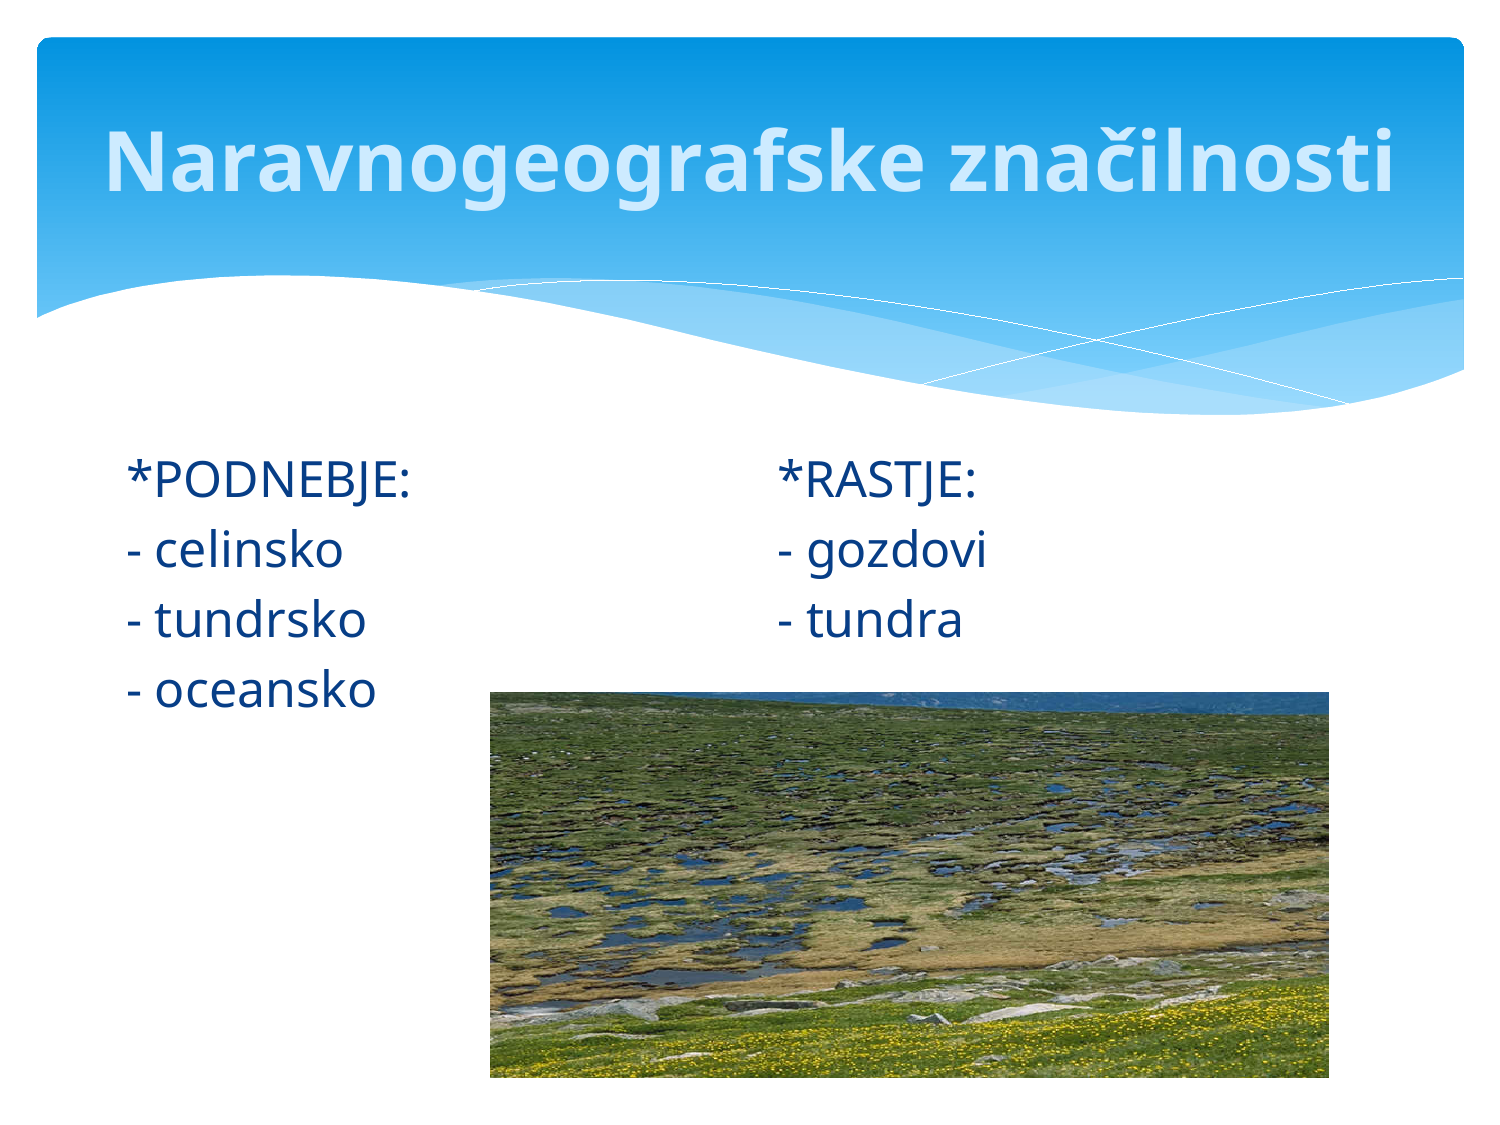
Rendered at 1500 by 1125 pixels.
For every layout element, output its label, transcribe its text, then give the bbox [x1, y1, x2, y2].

list *RASTJE: - gozdovi - tundra [761, 439, 1390, 1005]
picture [490, 692, 1329, 1078]
list *PODNEBJE: - celinsko - tundrsko - oceansko [110, 439, 739, 1005]
title Naravnogeografske značilnosti [75, 55, 1425, 261]
